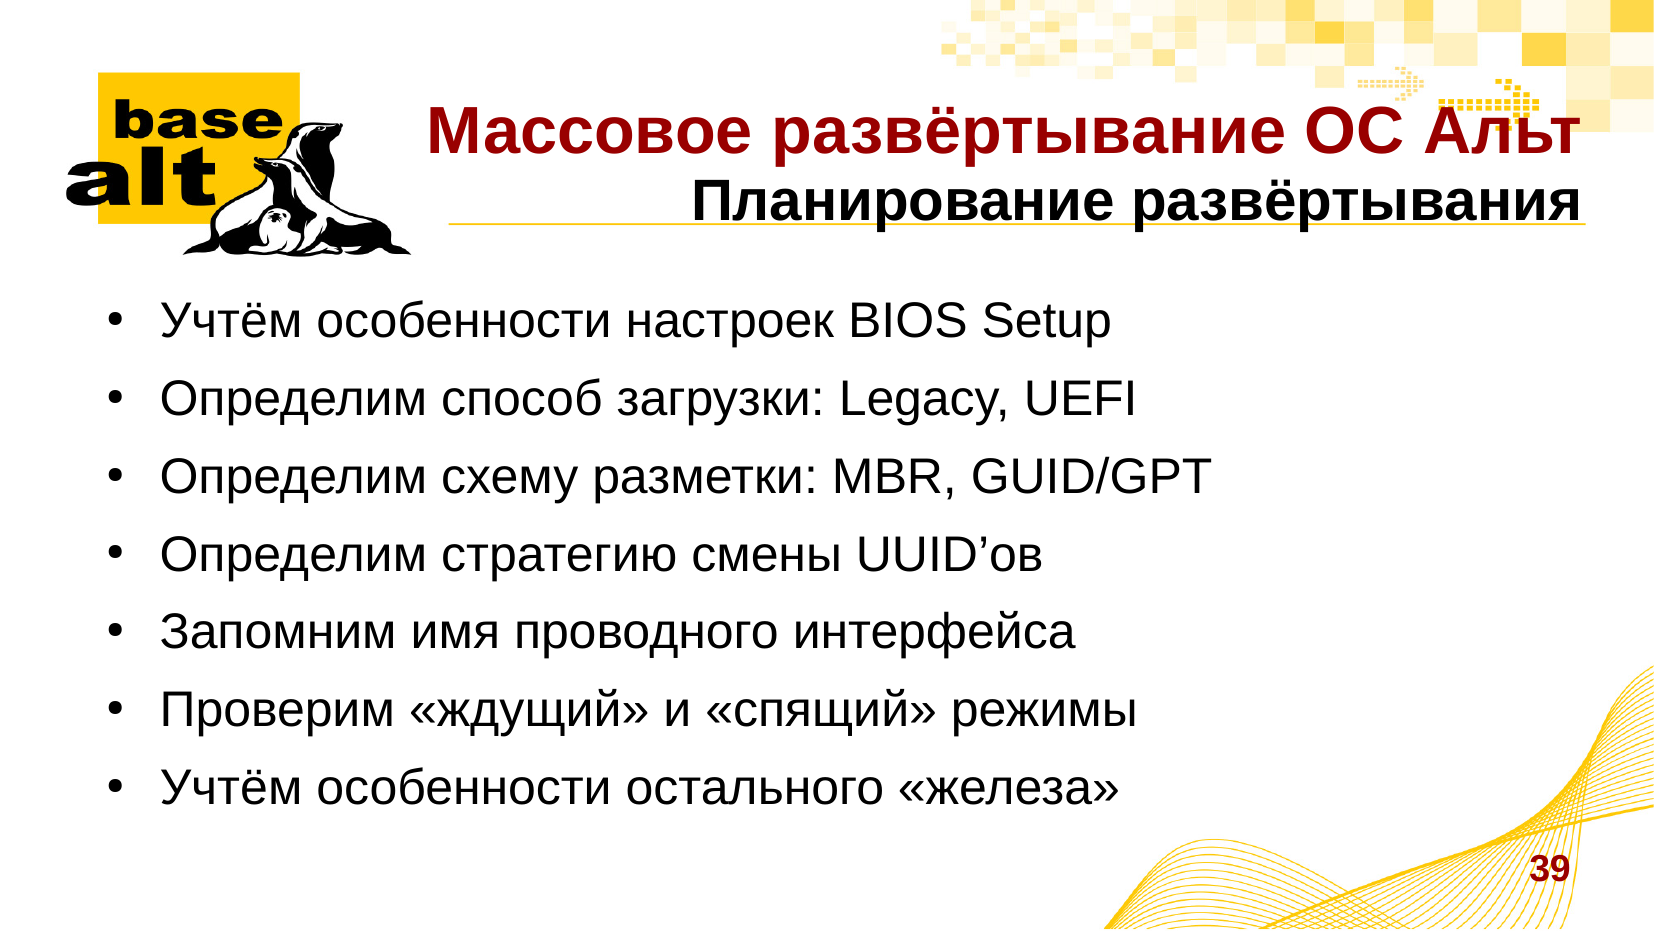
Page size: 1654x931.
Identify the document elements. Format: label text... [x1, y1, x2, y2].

list Учтём особенности настроек BIOS Setup Определим способ загрузки: Legacy, UEFI Определим схему разметки: MBR, GUID/GPT Определим стратегию смены UUID’ов Запомним имя проводного интерфейса Проверим «ждущий» и «спящий» режимы Учтём особенности остального «железа» [88, 292, 1577, 846]
title Массовое развёртывание ОС Альт Планирование развёртывания [372, 81, 1583, 245]
picture [0, 0, 1654, 931]
